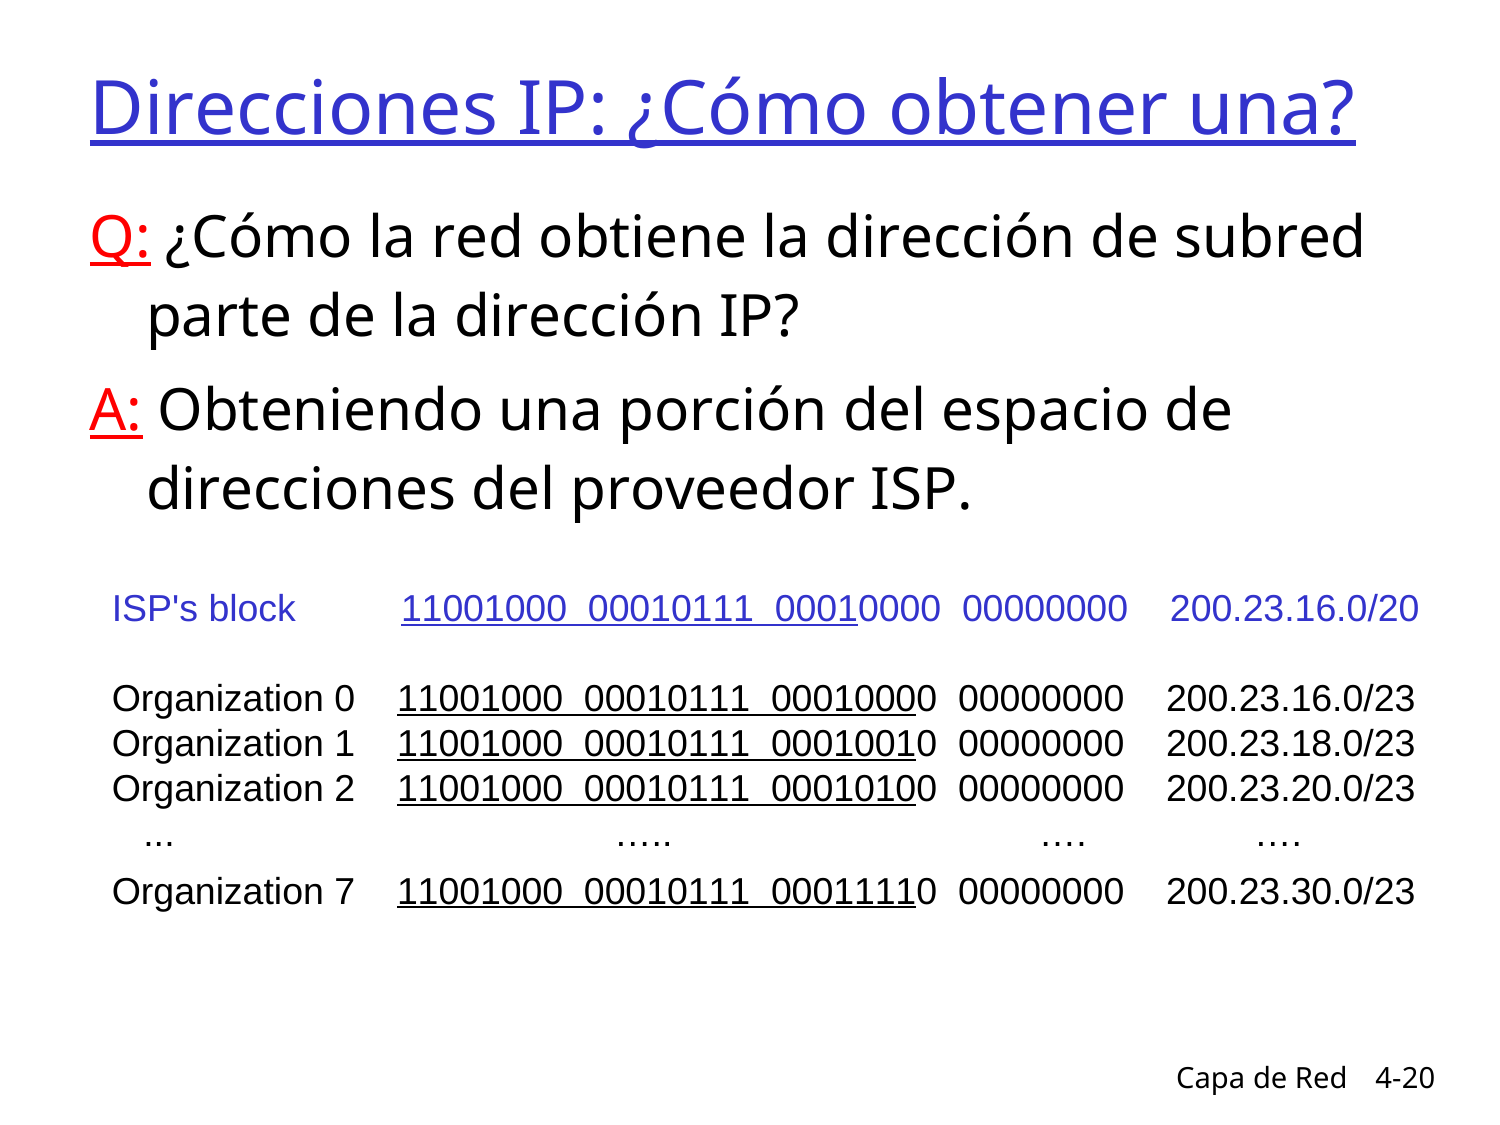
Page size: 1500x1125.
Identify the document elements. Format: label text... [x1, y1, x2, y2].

text_box ISP's block 11001000 00010111 00010000 00000000 200.23.16.0/20 Organization 0 11001000 00010111 00010000 00000000 200.23.16.0/23 Organization 1 11001000 00010111 00010010 00000000 200.23.18.0/23 Organization 2 11001000 00010111 00010100 00000000 200.23.20.0/23 ... ….. …. …. Organization 7 11001000 00010111 00011110 00000000 200.23.30.0/23 [97, 576, 1500, 982]
list Q: ¿Cómo la red obtiene la dirección de subred parte de la dirección IP? A: Obteniendo una porción del espacio de direcciones del proveedor ISP. [75, 187, 1463, 1044]
title Direcciones IP: ¿Cómo obtener una? [75, 15, 1463, 187]
